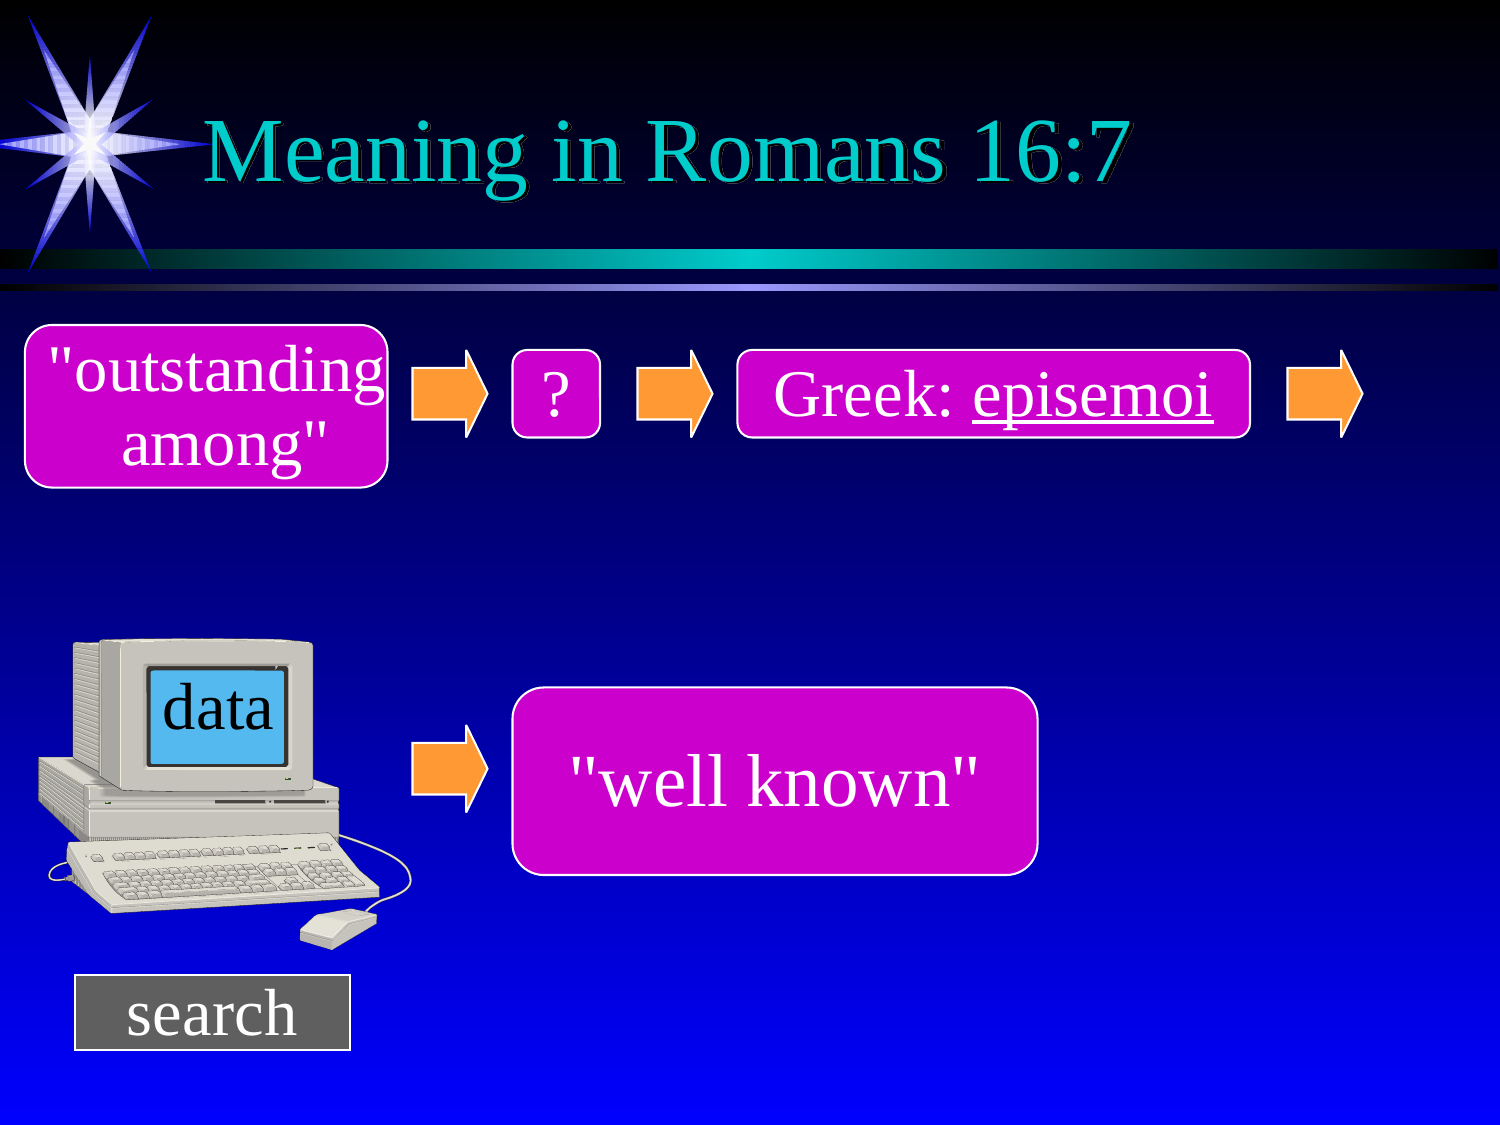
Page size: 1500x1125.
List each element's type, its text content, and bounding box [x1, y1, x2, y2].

text_box Greek: episemoi [737, 349, 1251, 438]
text_box [412, 349, 488, 438]
text_box data [137, 662, 301, 752]
text_box "well known" [512, 687, 1038, 876]
text_box ? [512, 349, 601, 438]
title Meaning in Romans 16:7 [187, 56, 1463, 244]
text_box "outstanding among" [24, 324, 388, 488]
picture [37, 637, 413, 951]
text_box [637, 349, 713, 438]
text_box [413, 724, 488, 813]
text_box [1287, 349, 1363, 438]
text_box search [74, 975, 350, 1051]
